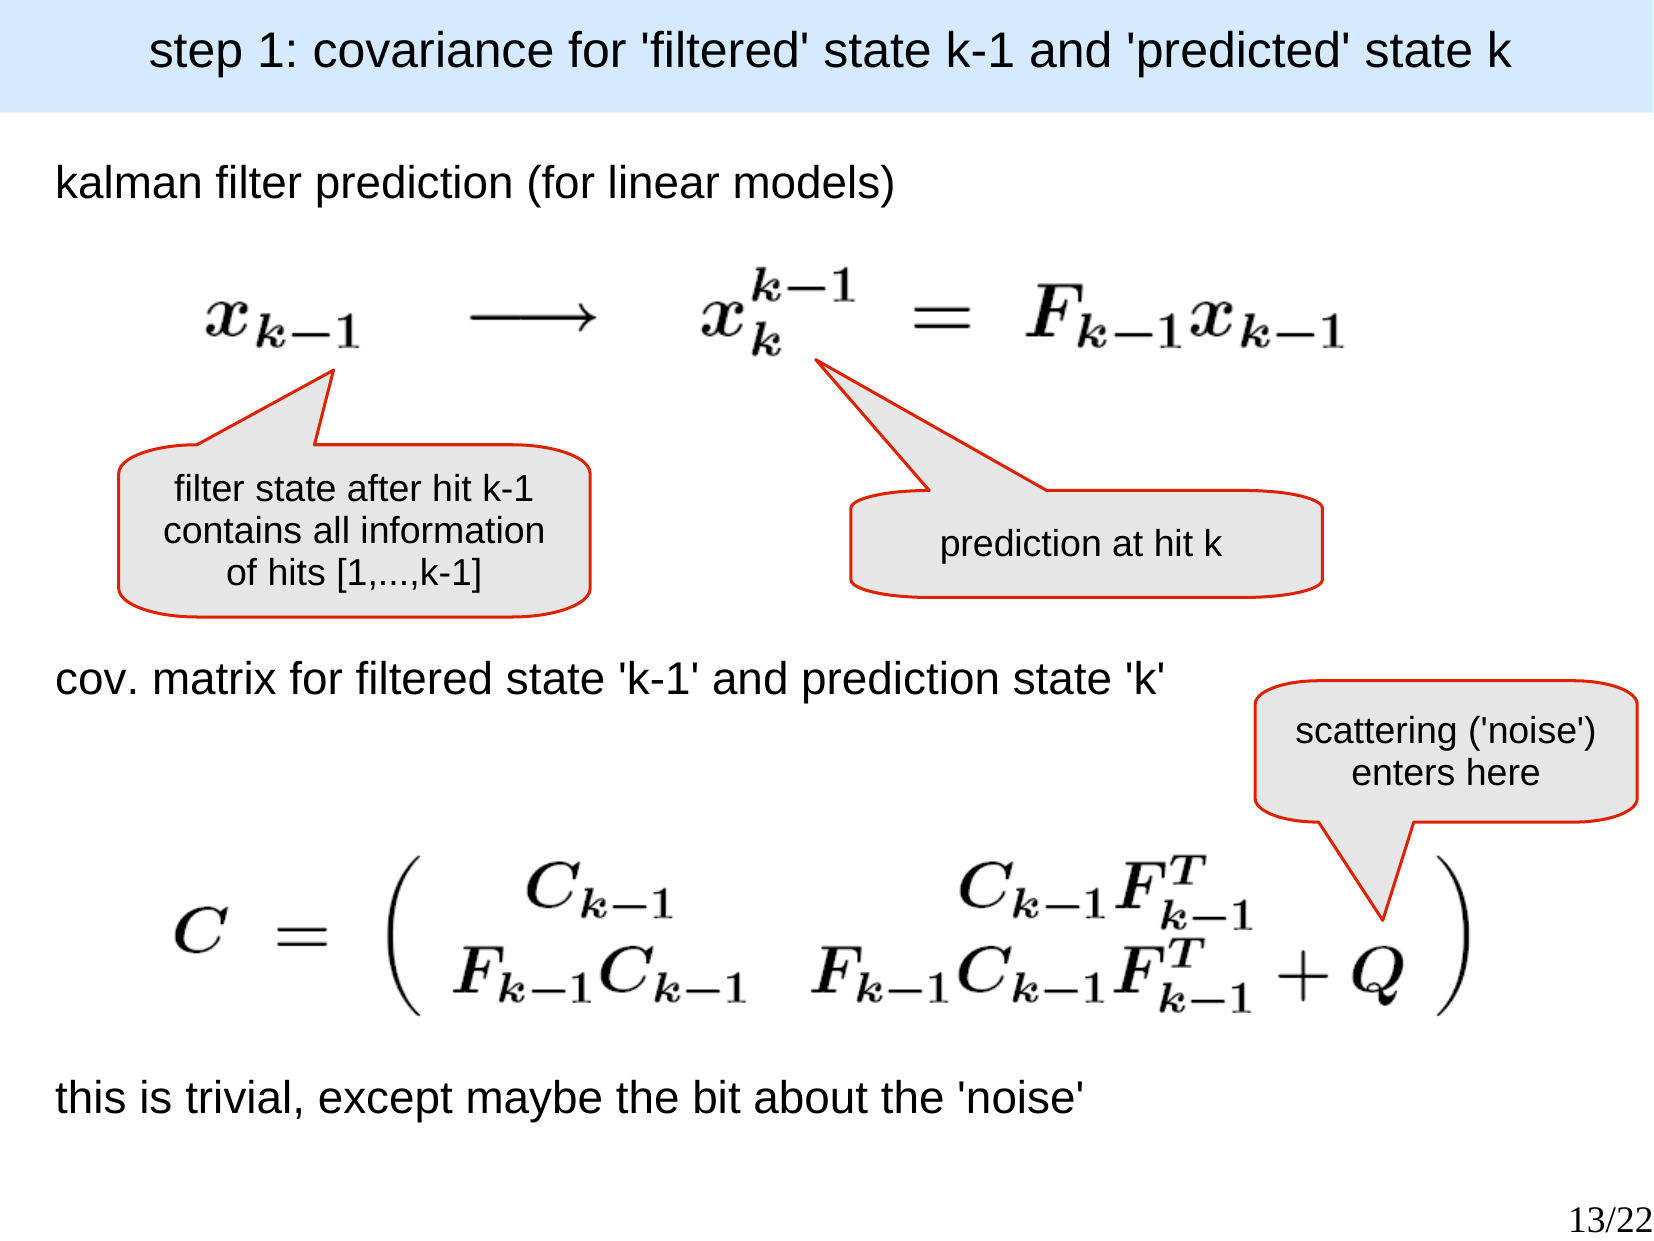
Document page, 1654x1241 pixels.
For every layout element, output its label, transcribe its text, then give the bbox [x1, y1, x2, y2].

text_box prediction at hit k [815, 359, 1323, 598]
picture [195, 254, 1360, 378]
list this is trivial, except maybe the bit about the 'noise' [37, 1072, 1613, 1171]
text_box filter state after hit k-1 contains all information of hits [1,...,k-1] [118, 370, 591, 618]
list cov. matrix for filtered state 'k-1' and prediction state 'k' [37, 652, 1613, 752]
picture [173, 821, 1481, 1032]
text_box scattering ('noise') enters here [1255, 680, 1638, 921]
title step 1: covariance for 'filtered' state k-1 and 'predicted' state k [86, 0, 1576, 101]
list kalman filter prediction (for linear models) [37, 156, 1613, 256]
